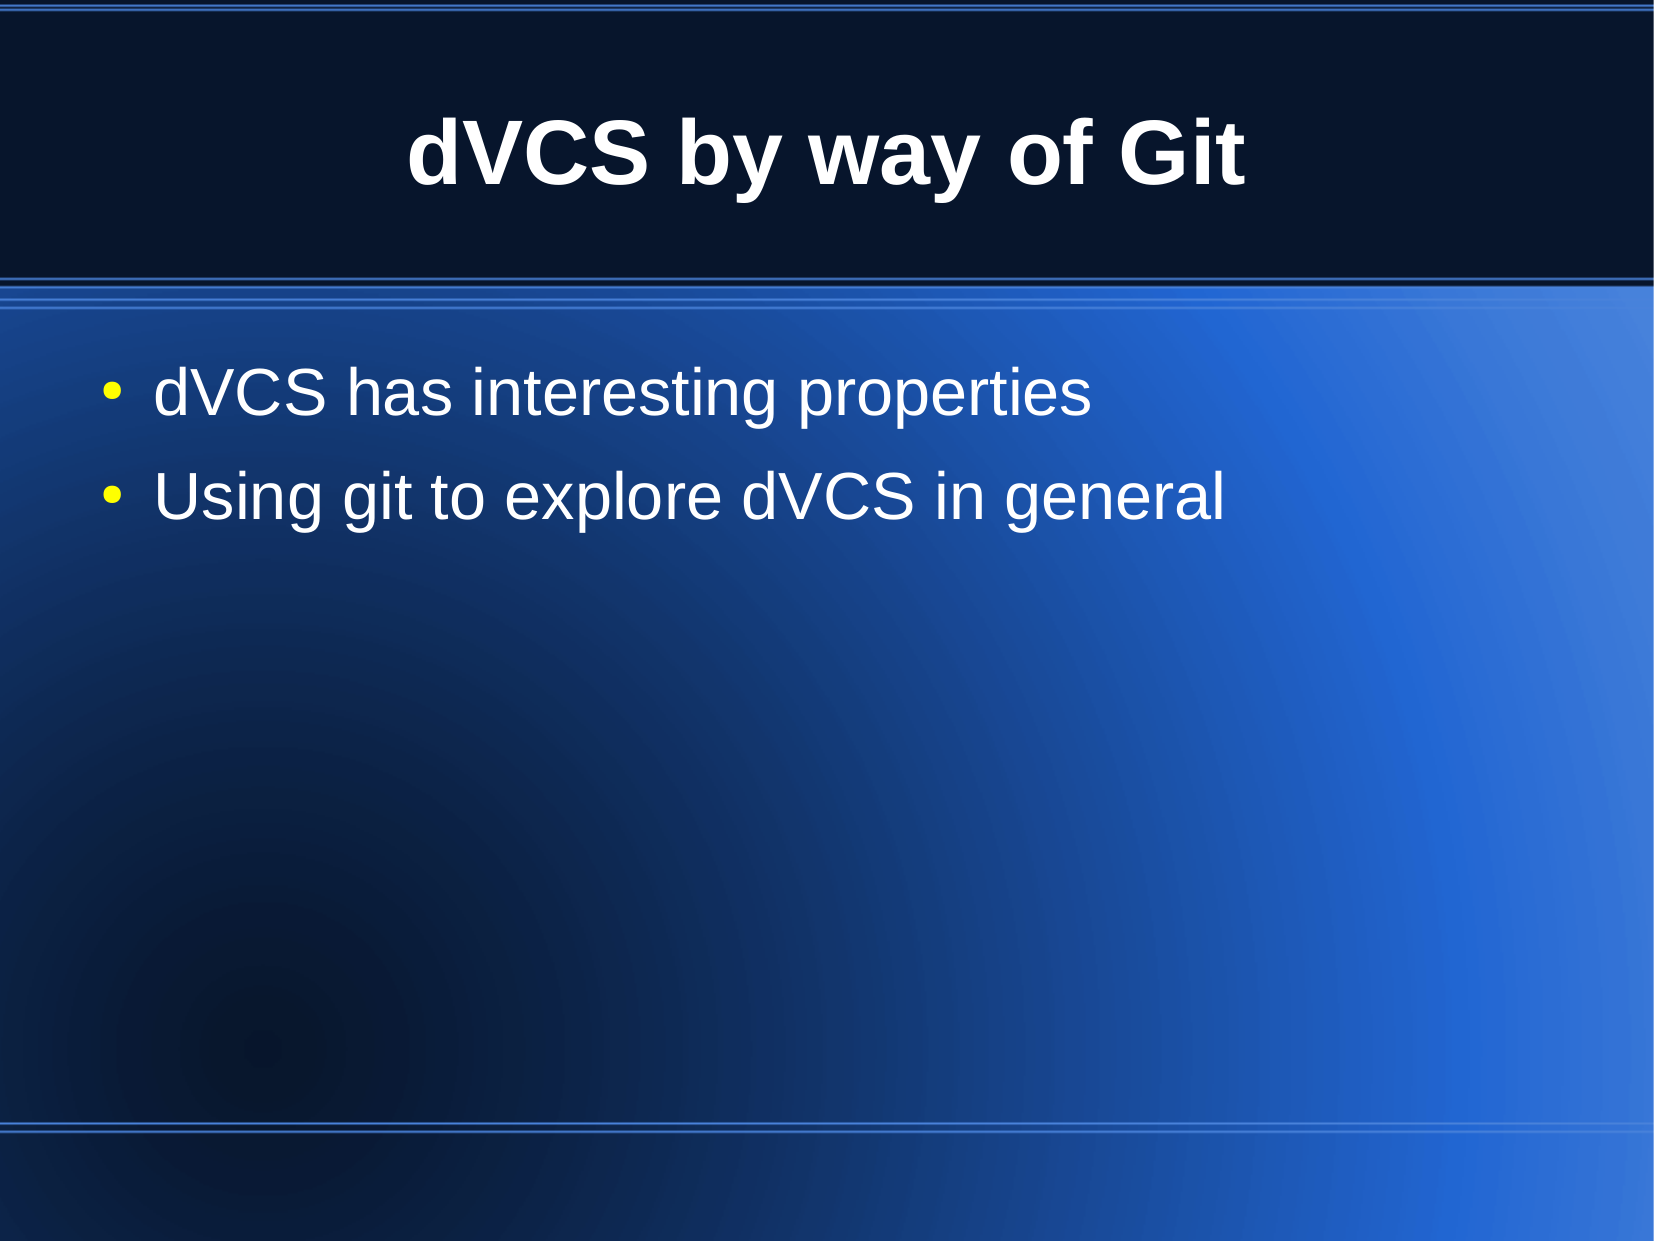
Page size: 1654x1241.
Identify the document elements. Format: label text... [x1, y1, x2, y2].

picture [0, 0, 1654, 1241]
title dVCS by way of Git [82, 49, 1571, 257]
list dVCS has interesting properties Using git to explore dVCS in general [82, 355, 1571, 1043]
